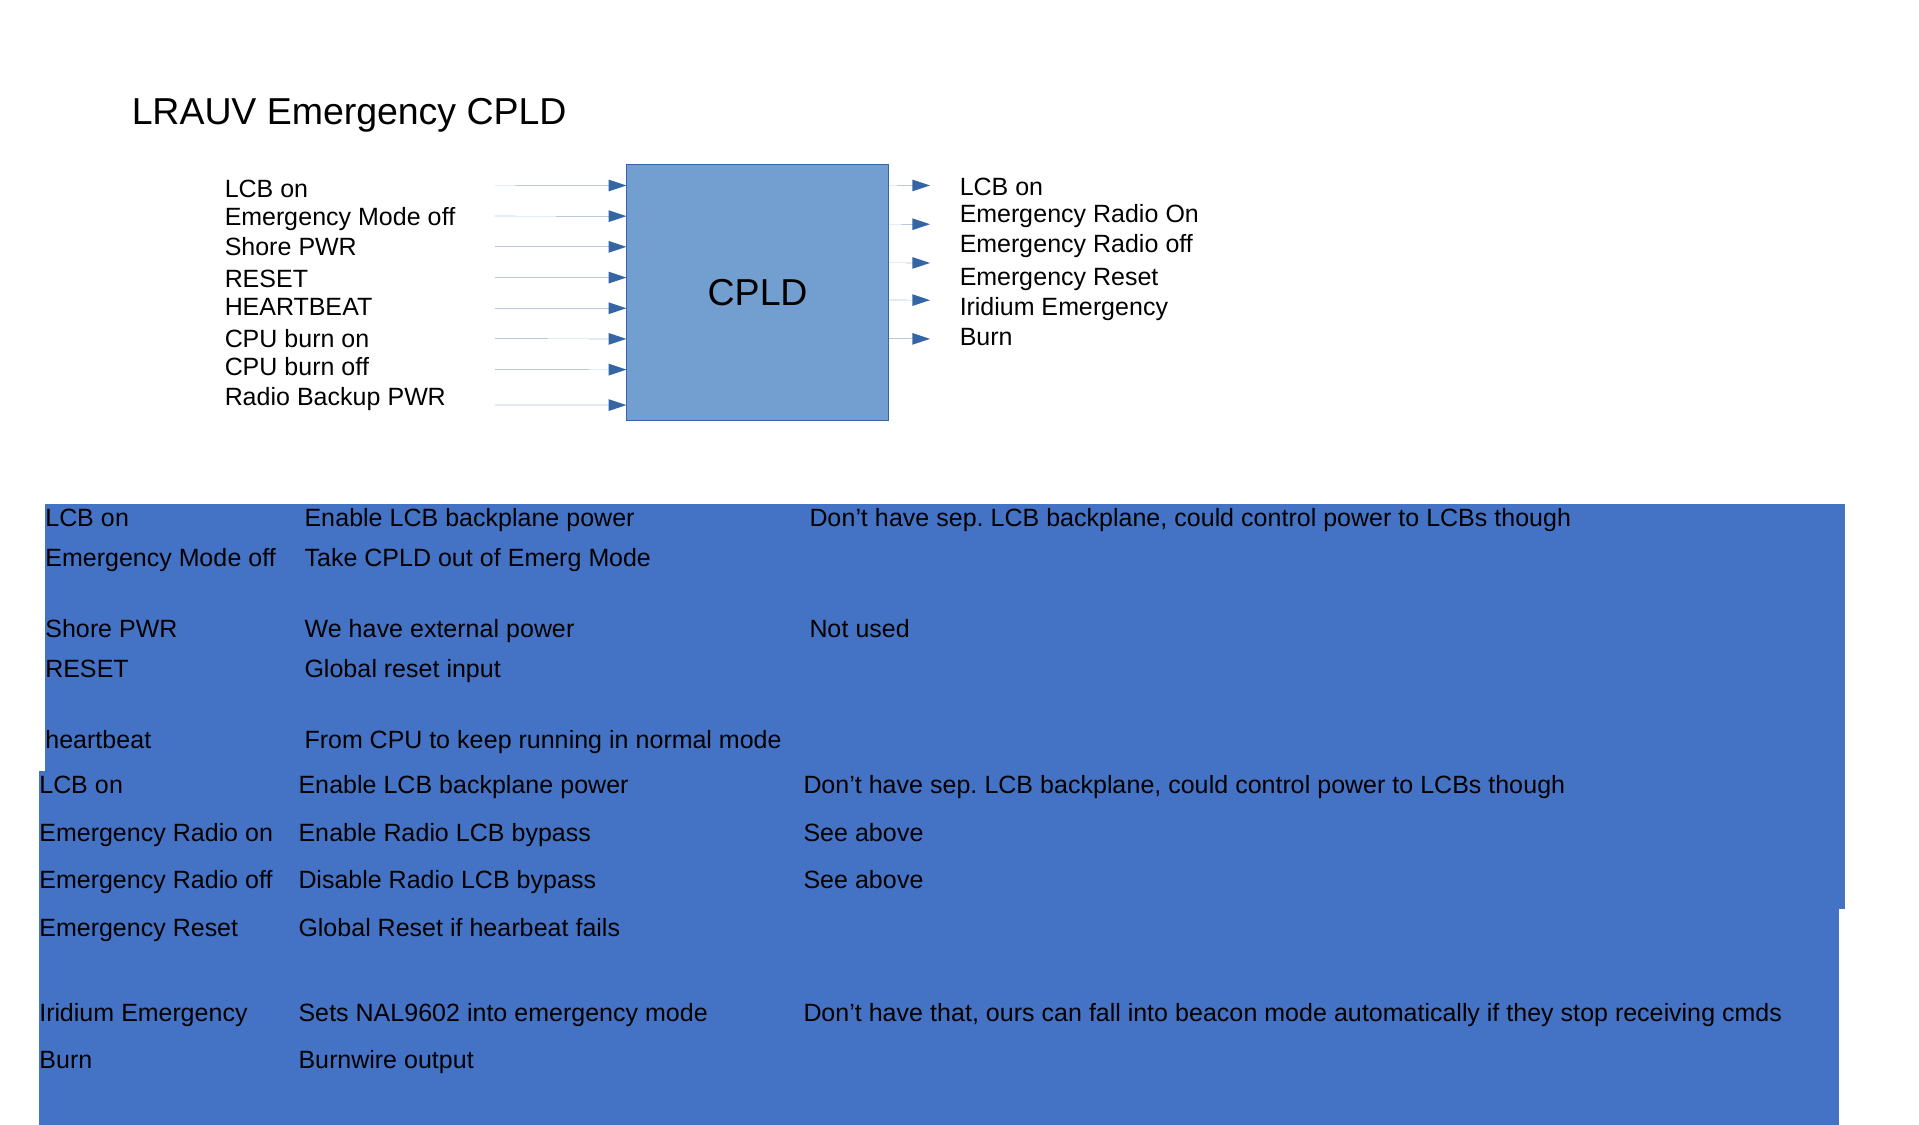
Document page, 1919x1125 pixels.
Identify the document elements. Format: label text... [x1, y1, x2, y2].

table_header Don’t have sep. LCB backplane, could control power to LCBs though [810, 504, 1845, 543]
text_box Iridium Emergency [945, 285, 1351, 328]
title LRAUV Emergency CPLD [131, 59, 1787, 160]
table_cell Not used [810, 615, 1845, 655]
text_box CPU burn off [210, 345, 451, 375]
table_cell [810, 726, 1845, 797]
table_cell We have external power [305, 615, 810, 655]
table_cell Iridium Emergency [39, 999, 299, 1046]
table_cell [804, 1046, 1839, 1125]
table_cell See above [804, 866, 1839, 914]
table_cell RESET [45, 655, 305, 726]
text_box CPLD [626, 164, 889, 421]
table_cell Shore PWR [45, 615, 305, 655]
table_cell Disable Radio LCB bypass [299, 866, 804, 914]
table_cell Global reset input [305, 655, 810, 726]
table_cell [1839, 797, 1845, 869]
text_box CPU burn on [210, 317, 451, 345]
table_cell Don’t have that, ours can fall into beacon mode automatically if they stop receiving cmds [804, 999, 1839, 1046]
text_box LCB on [210, 167, 391, 195]
table_cell Emergency Radio off [39, 866, 299, 914]
table_header Enable LCB backplane power [299, 771, 804, 819]
table_header LCB on [39, 771, 299, 819]
table_header Don’t have sep. LCB backplane, could control power to LCBs though [804, 771, 1839, 819]
text_box LCB on [945, 164, 1126, 192]
table_cell Emergency Mode off [45, 543, 305, 615]
table_header LCB on [45, 504, 305, 543]
table_cell Burnwire output [299, 1046, 804, 1125]
table_cell Burn [39, 1046, 299, 1125]
table_cell Take CPLD out of Emerg Mode [305, 543, 810, 615]
table_header Enable LCB backplane power [305, 504, 810, 543]
text_box HEARTBEAT [210, 285, 391, 317]
table_cell Enable Radio LCB bypass [299, 819, 804, 866]
text_box RESET [210, 257, 391, 285]
table_cell See above [804, 819, 1839, 866]
text_box Emergency Reset [945, 254, 1291, 285]
table_cell Emergency Reset [39, 914, 299, 999]
table_cell heartbeat [45, 726, 305, 771]
table_cell Sets NAL9602 into emergency mode [299, 999, 804, 1046]
table_cell [804, 914, 1839, 999]
text_box Emergency Radio off [945, 222, 1246, 254]
table_cell Emergency Radio on [39, 819, 299, 866]
table_cell [810, 543, 1845, 615]
text_box Burn [945, 314, 1186, 358]
table_cell [810, 655, 1845, 726]
table_cell Global Reset if hearbeat fails [299, 914, 804, 999]
text_box Emergency Radio On [945, 192, 1231, 222]
table_cell From CPU to keep running in normal mode [305, 726, 810, 771]
text_box Shore PWR [210, 224, 511, 268]
text_box Emergency Mode off [210, 195, 496, 224]
text_box Radio Backup PWR [210, 375, 481, 418]
